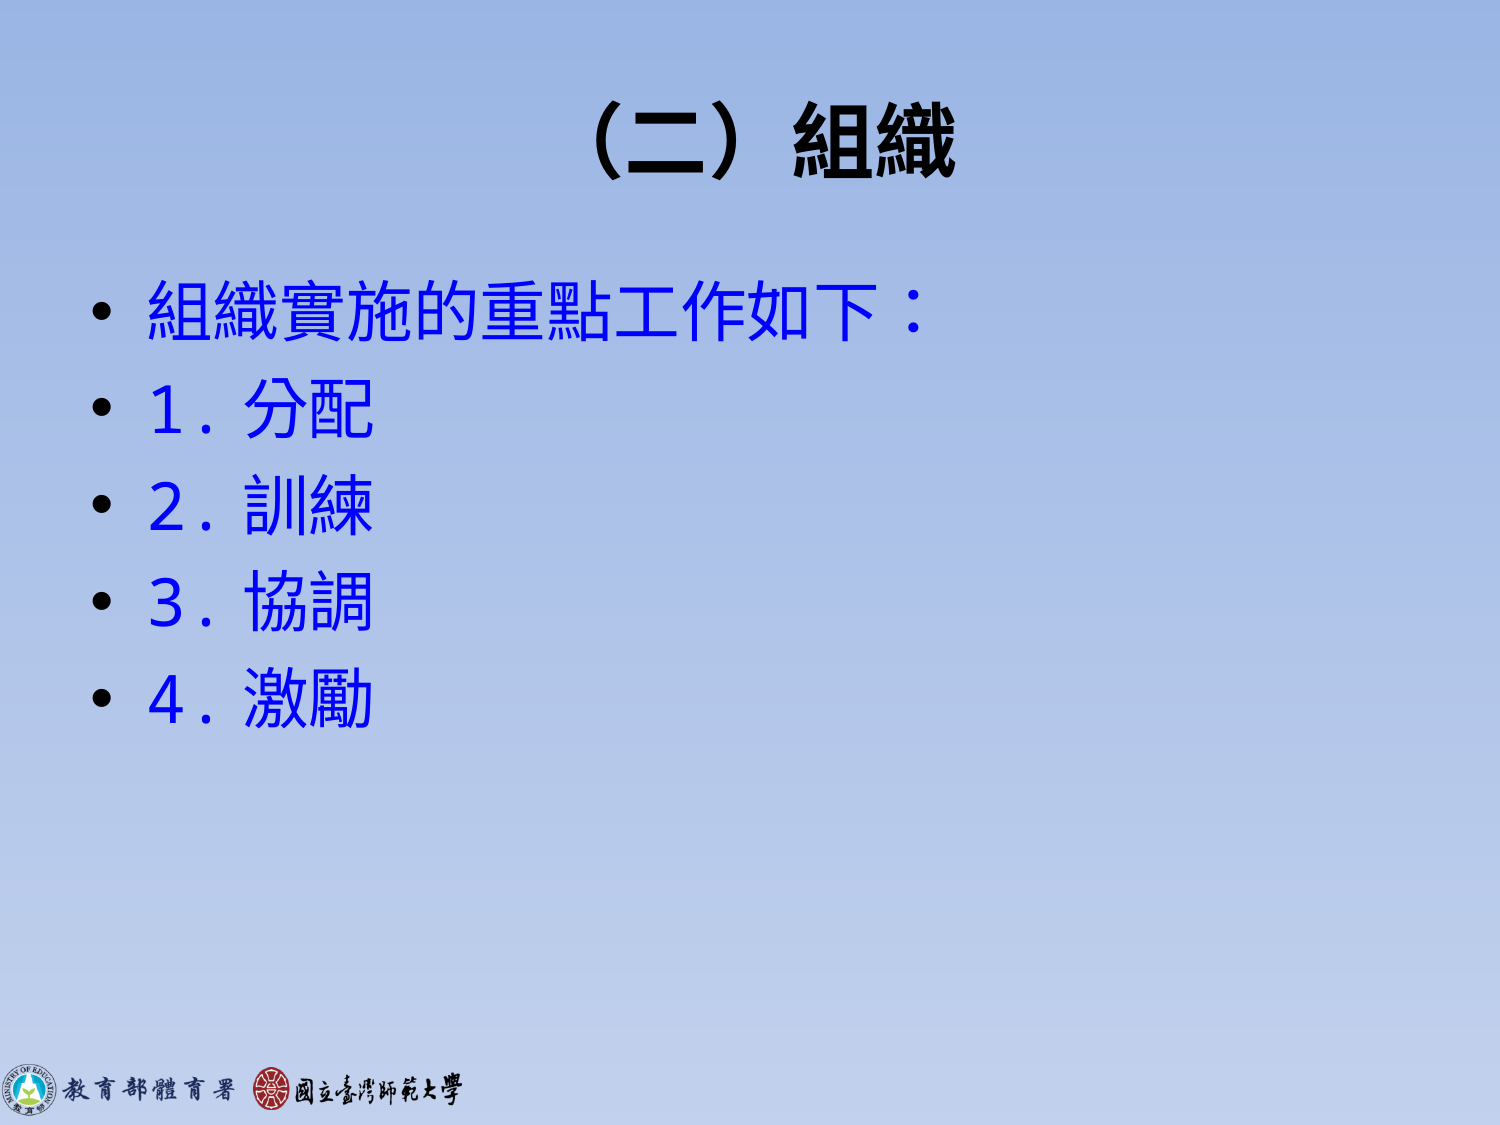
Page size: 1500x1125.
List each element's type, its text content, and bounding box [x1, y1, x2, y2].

list 組織實施的重點工作如下： 1.分配 2.訓練 3.協調 4.激勵 [75, 262, 1426, 1005]
title （二）組織 [75, 45, 1426, 233]
